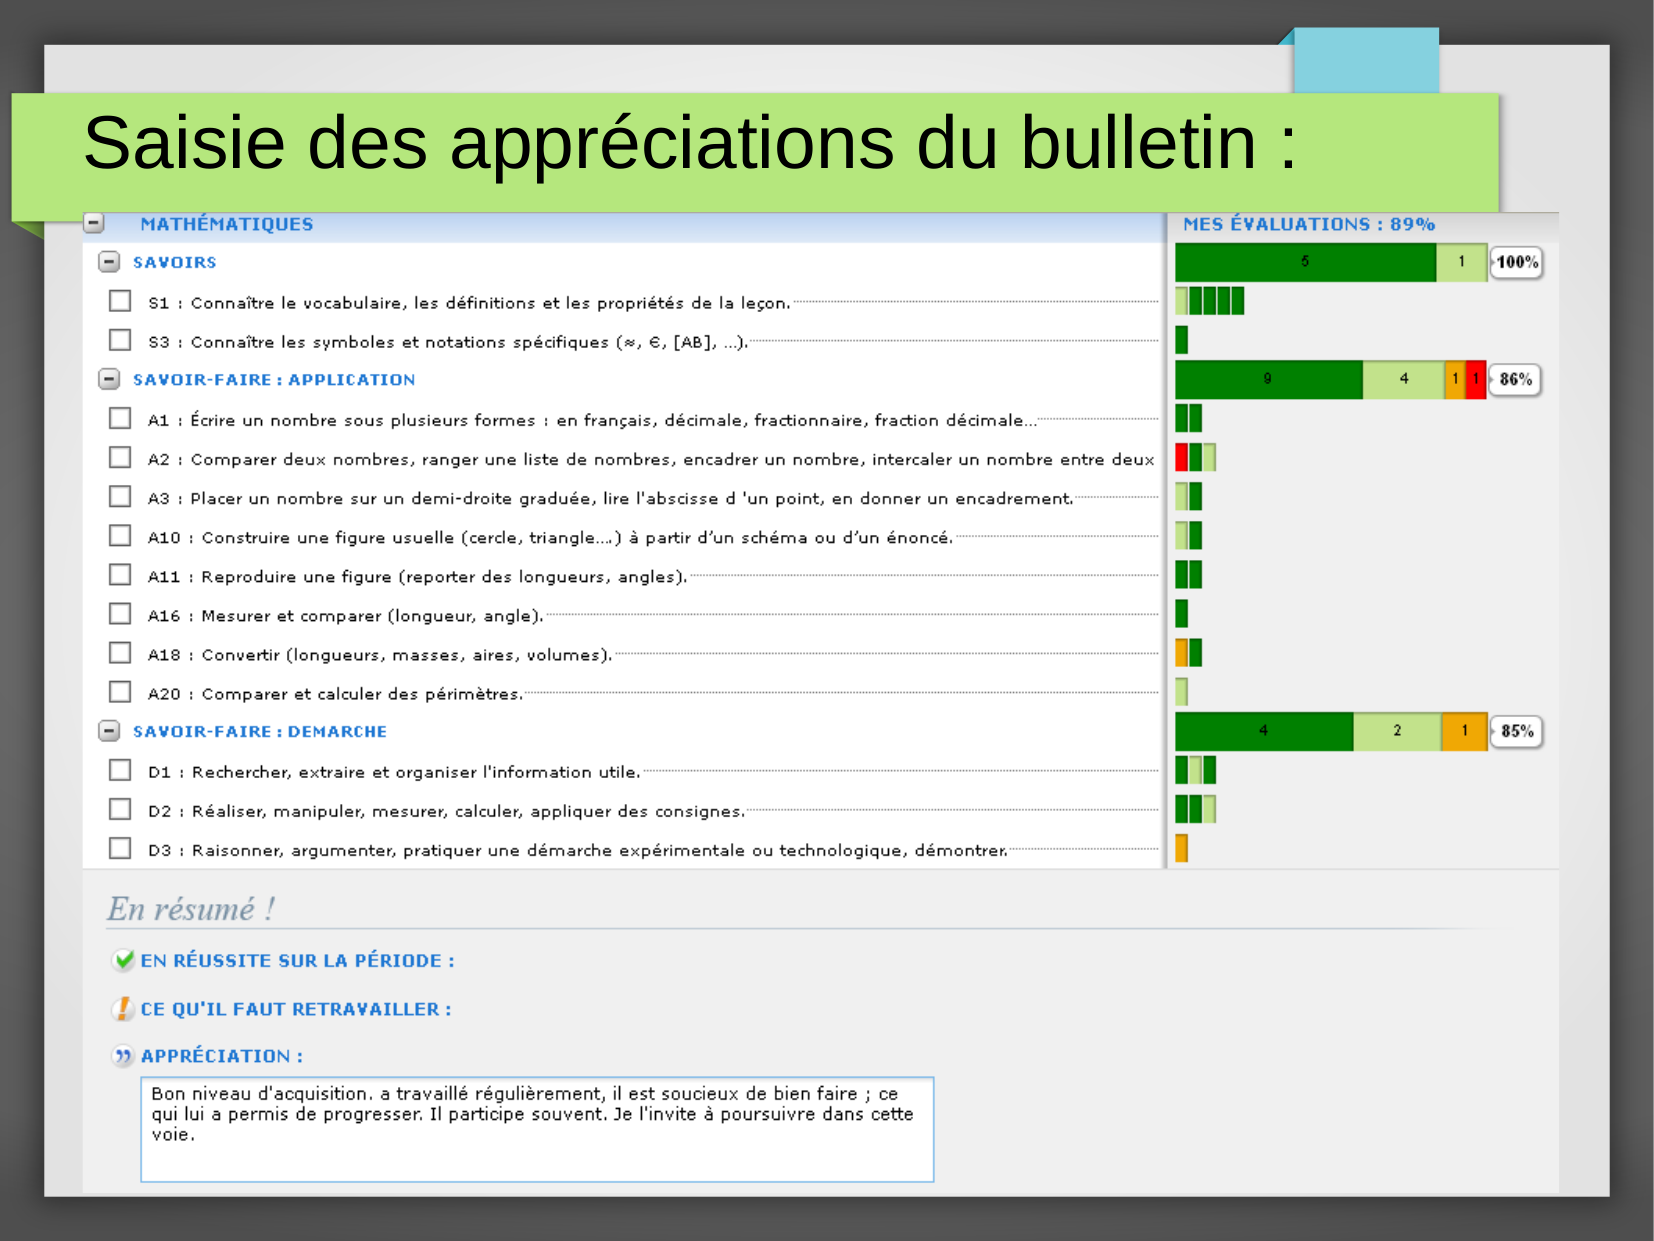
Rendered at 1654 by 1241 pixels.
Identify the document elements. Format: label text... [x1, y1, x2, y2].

picture [0, 0, 1654, 1241]
title Saisie des appréciations du bulletin : [82, 94, 1418, 191]
